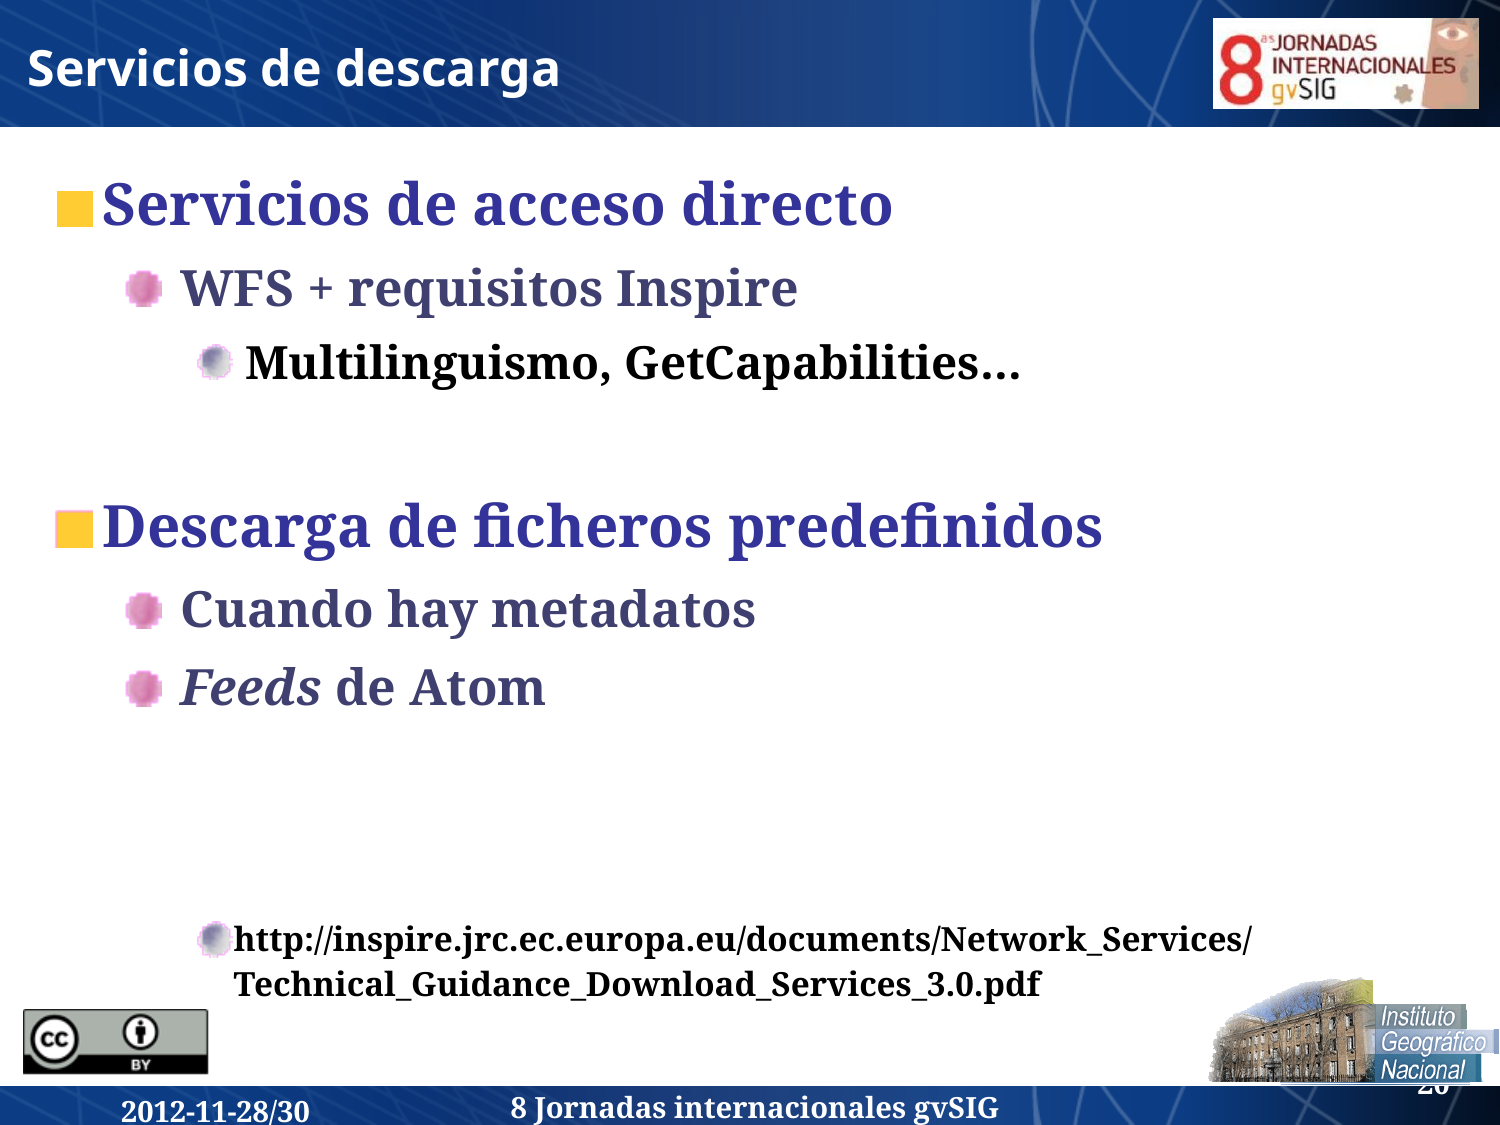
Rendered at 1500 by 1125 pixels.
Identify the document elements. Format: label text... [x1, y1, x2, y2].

picture [0, 968, 1500, 1125]
list Servicios de acceso directo WFS + requisitos Inspire Multilinguismo, GetCapabilities… Descarga de ficheros predefinidos Cuando hay metadatos Feeds de Atom http://inspire.jrc.ec.europa.eu/documents/Network_Services/Technical_Guidance_Download_Services_3.0.pdf [31, 156, 1465, 973]
picture [0, 0, 1500, 127]
title Servicios de descarga [0, 35, 1275, 99]
